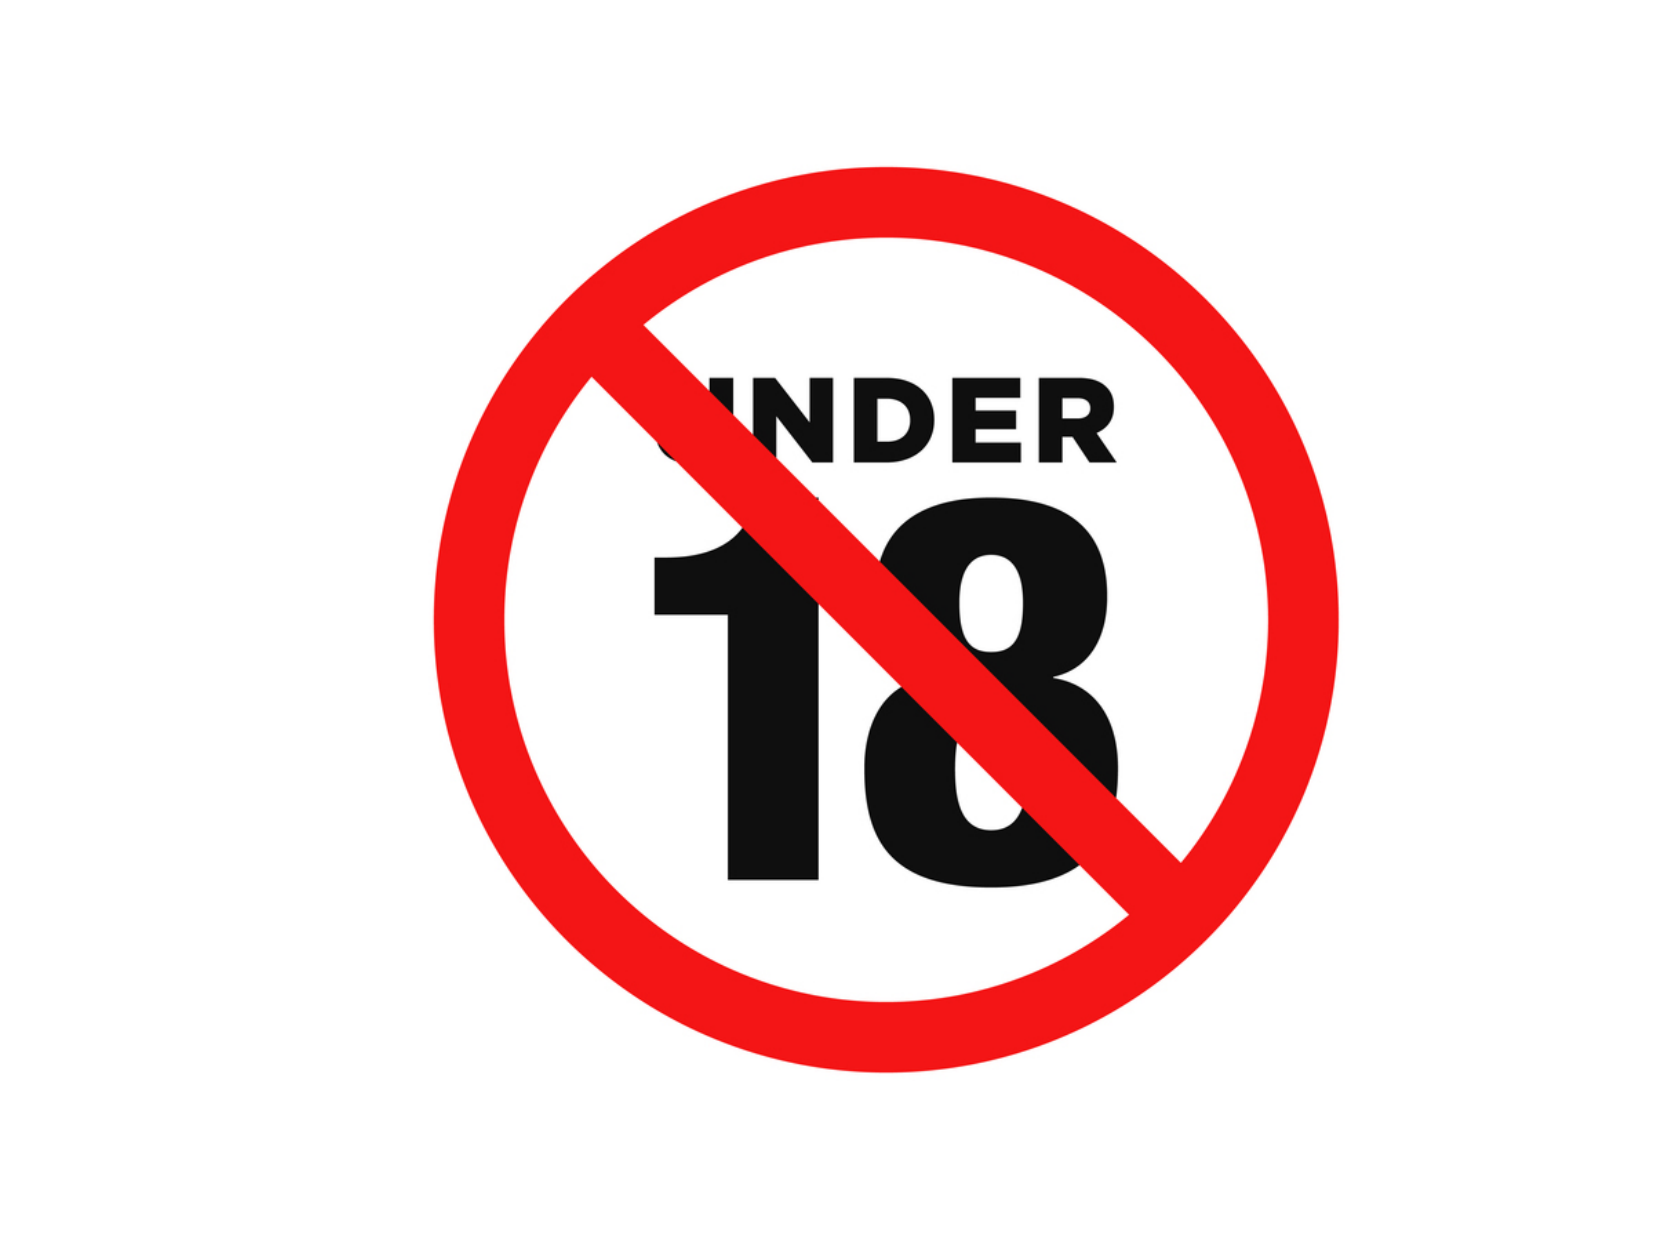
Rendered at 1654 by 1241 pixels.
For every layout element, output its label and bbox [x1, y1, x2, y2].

picture [197, 0, 1576, 1241]
